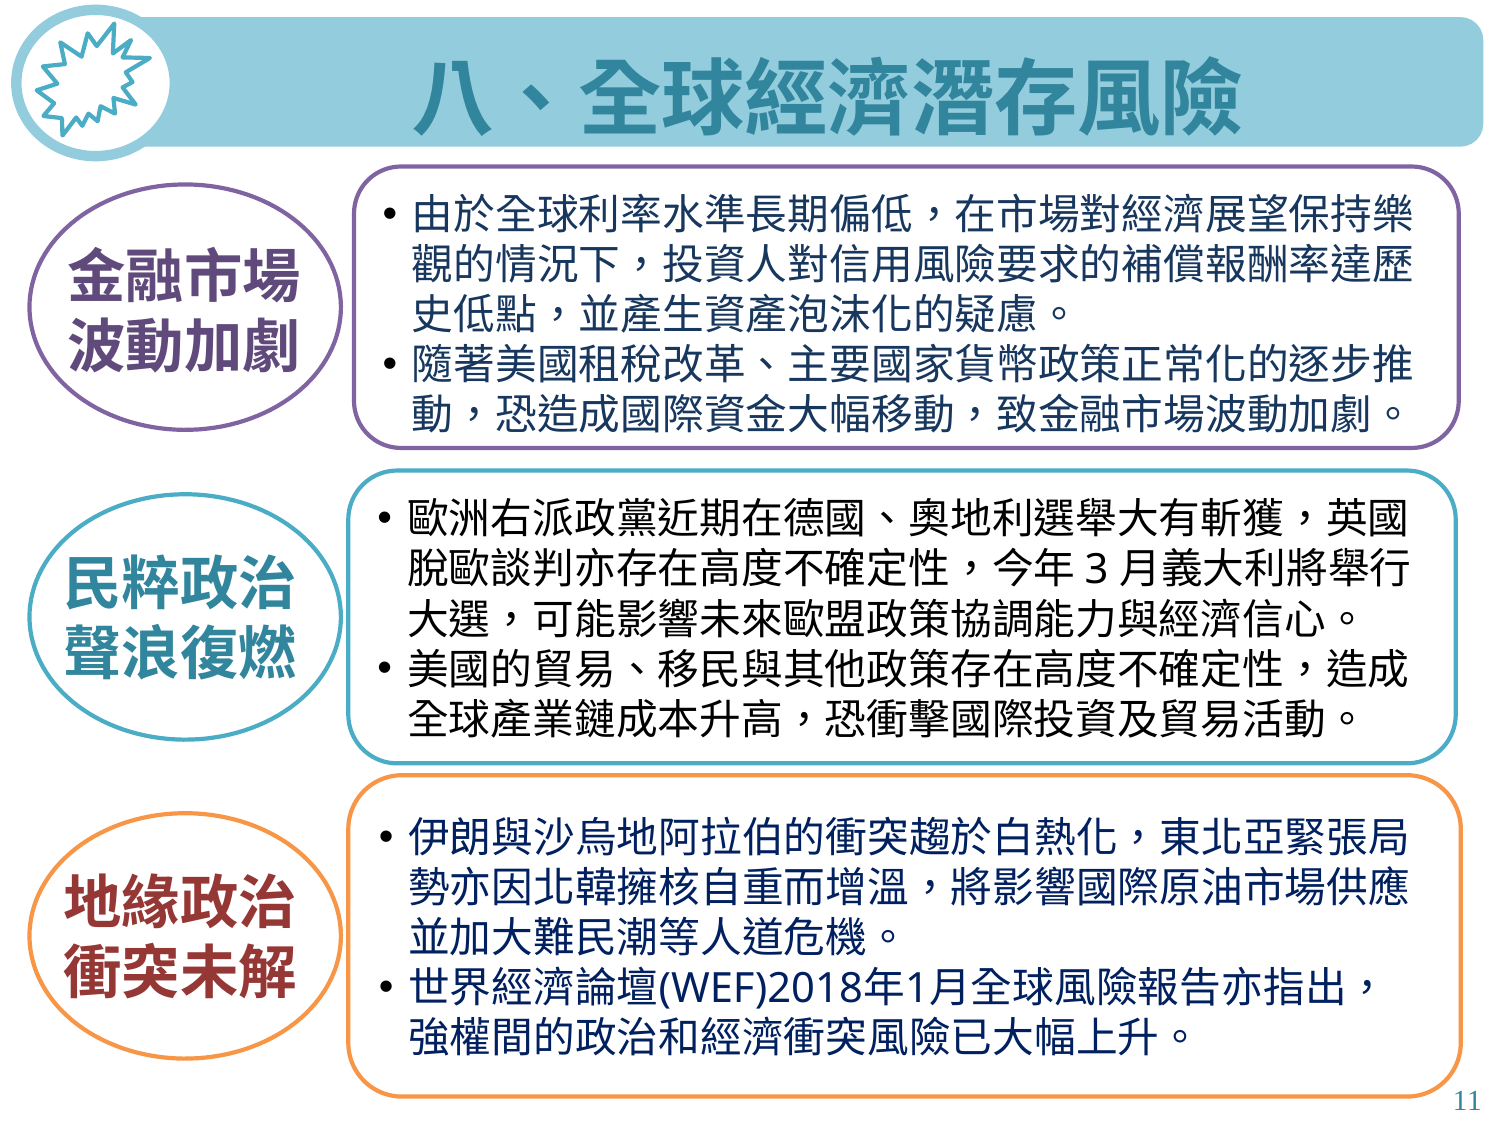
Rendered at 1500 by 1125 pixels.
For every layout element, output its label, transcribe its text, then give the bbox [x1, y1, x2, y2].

text_box [64, 494, 306, 539]
text_box [312, 864, 341, 1008]
text_box [29, 558, 48, 675]
text_box [29, 877, 48, 994]
text_box 金融市場 波動加劇 [53, 232, 316, 387]
text_box [316, 240, 341, 374]
title 八、全球經濟潛存風險 [174, 37, 1482, 129]
text_box [29, 242, 53, 372]
text_box [36, 23, 150, 136]
text_box [64, 694, 307, 740]
text_box 由於全球利率水準長期偏低，在市場對經濟展望保持樂 觀的情況下，投資人對信用風險要求的補償報酬率達歷 史低點，並產生資產泡沫化的疑慮。 隨著美國租稅改革、主要國家貨幣政策正常化的逐步推 動，恐造成國際資金大幅移動，致金融市場波動加劇。 [354, 166, 1459, 448]
text_box [67, 387, 304, 430]
text_box 伊朗與沙烏地阿拉伯的衝突趨於白熱化，東北亞緊張局 勢亦因北韓擁核自重而增溫，將影響國際原油市場供應 並加大難民潮等人道危機。 世界經濟論壇(WEF)2018年1月全球風險報告亦指出， 強權間的政治和經濟衝突風險已大幅上升。 [348, 775, 1461, 1097]
text_box [64, 813, 306, 858]
text_box [312, 545, 341, 689]
text_box 地緣政治 衝突未解 [48, 858, 312, 1013]
text_box [64, 1013, 307, 1059]
text_box 歐洲右派政黨近期在德國、奧地利選舉大有斬獲，英國 脫歐談判亦存在高度不確定性，今年 3 月義大利將舉行 大選，可能影響未來歐盟政策協調能力與經濟信心。 美國的貿易、移民與其他政策存在高度不確定性，造成 全球產業鏈成本升高，恐衝擊國際投資及貿易活動。 [348, 470, 1456, 764]
text_box [62, 184, 309, 232]
text_box 民粹政治 聲浪復燃 [48, 539, 312, 694]
